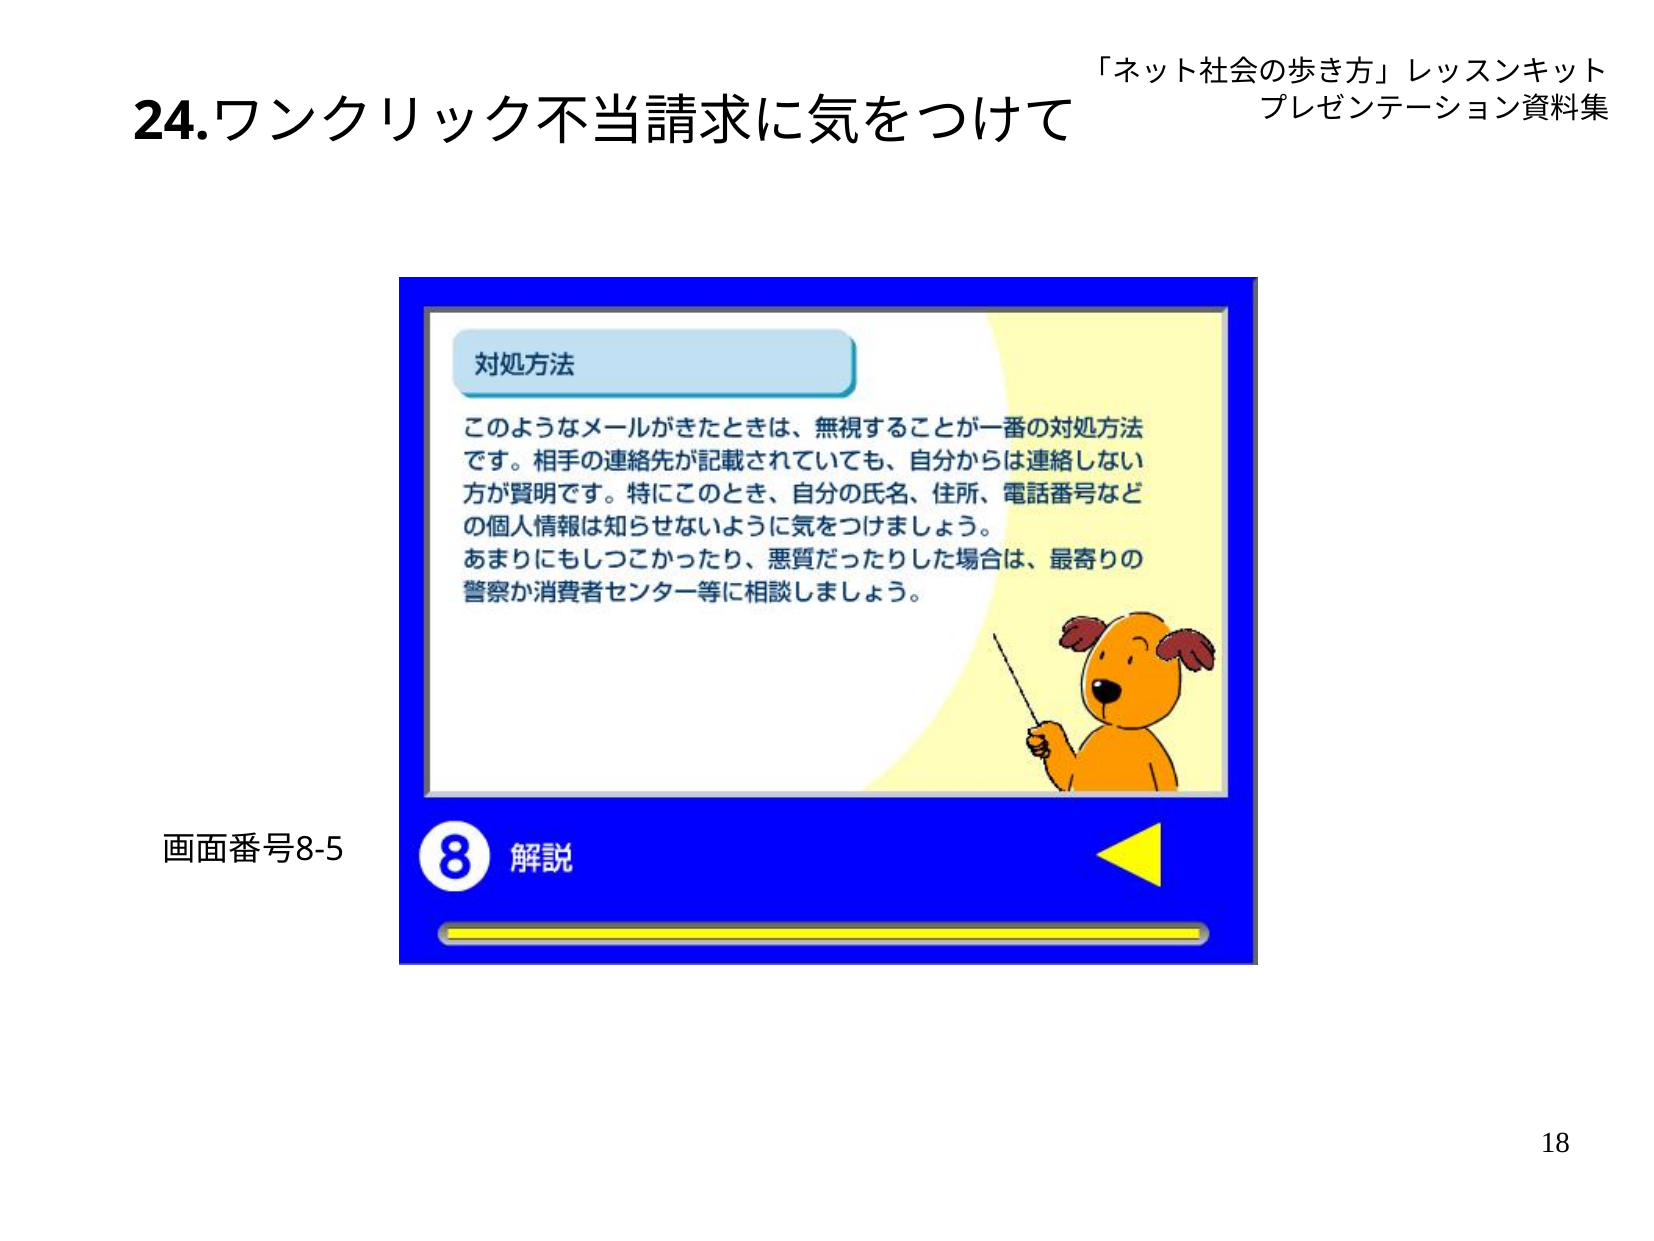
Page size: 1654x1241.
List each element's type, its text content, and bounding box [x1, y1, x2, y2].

text_box 画面番号8-5 [147, 826, 384, 875]
text_box 24.ワンクリック不当請求に気をつけて [118, 88, 1270, 158]
picture [399, 277, 1258, 965]
text_box 「ネット社会の歩き方」レッスンキット プレゼンテーション資料集 [1062, 44, 1625, 134]
